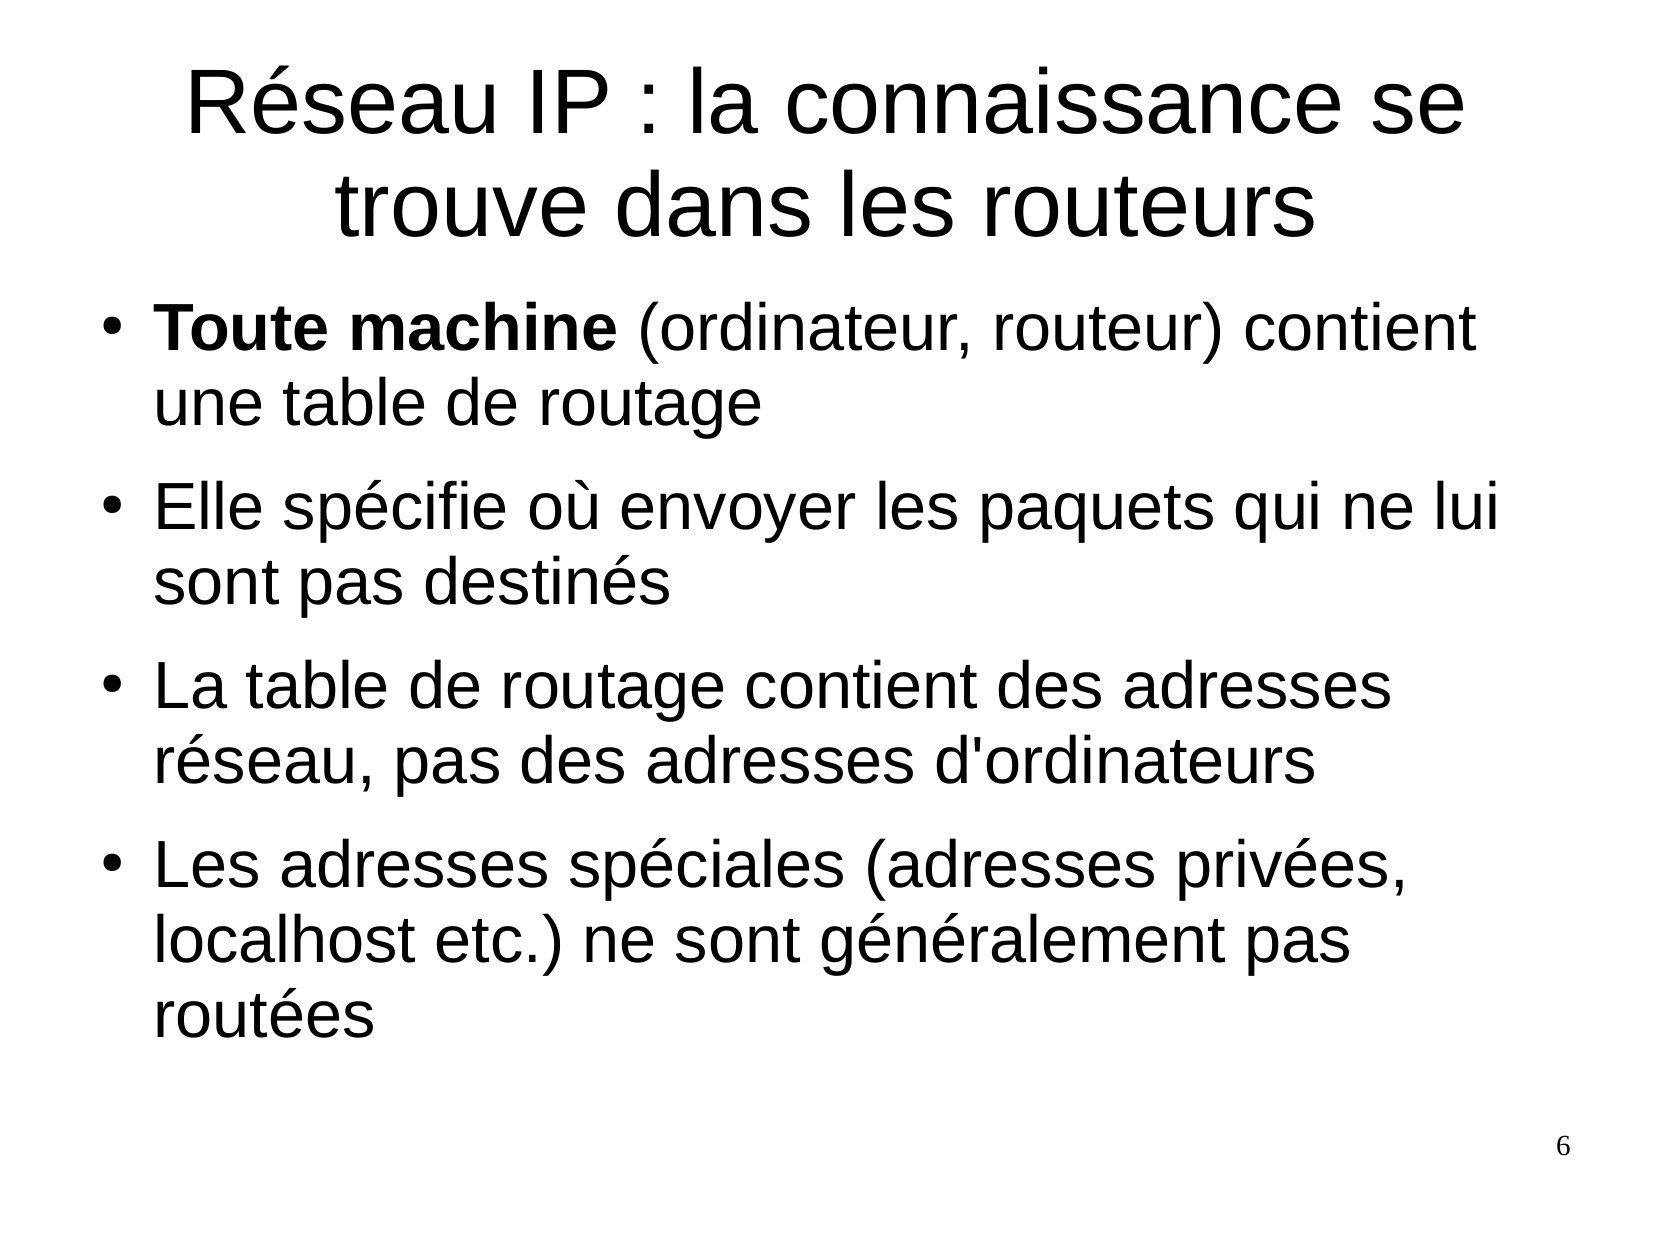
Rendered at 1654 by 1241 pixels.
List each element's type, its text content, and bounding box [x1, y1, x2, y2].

list Toute machine (ordinateur, routeur) contient une table de routage Elle spécifie où envoyer les paquets qui ne lui sont pas destinés La table de routage contient des adresses réseau, pas des adresses d'ordinateurs Les adresses spéciales (adresses privées, localhost etc.) ne sont généralement pas routées [82, 290, 1571, 1094]
title Réseau IP : la connaissance se trouve dans les routeurs [82, 50, 1571, 256]
